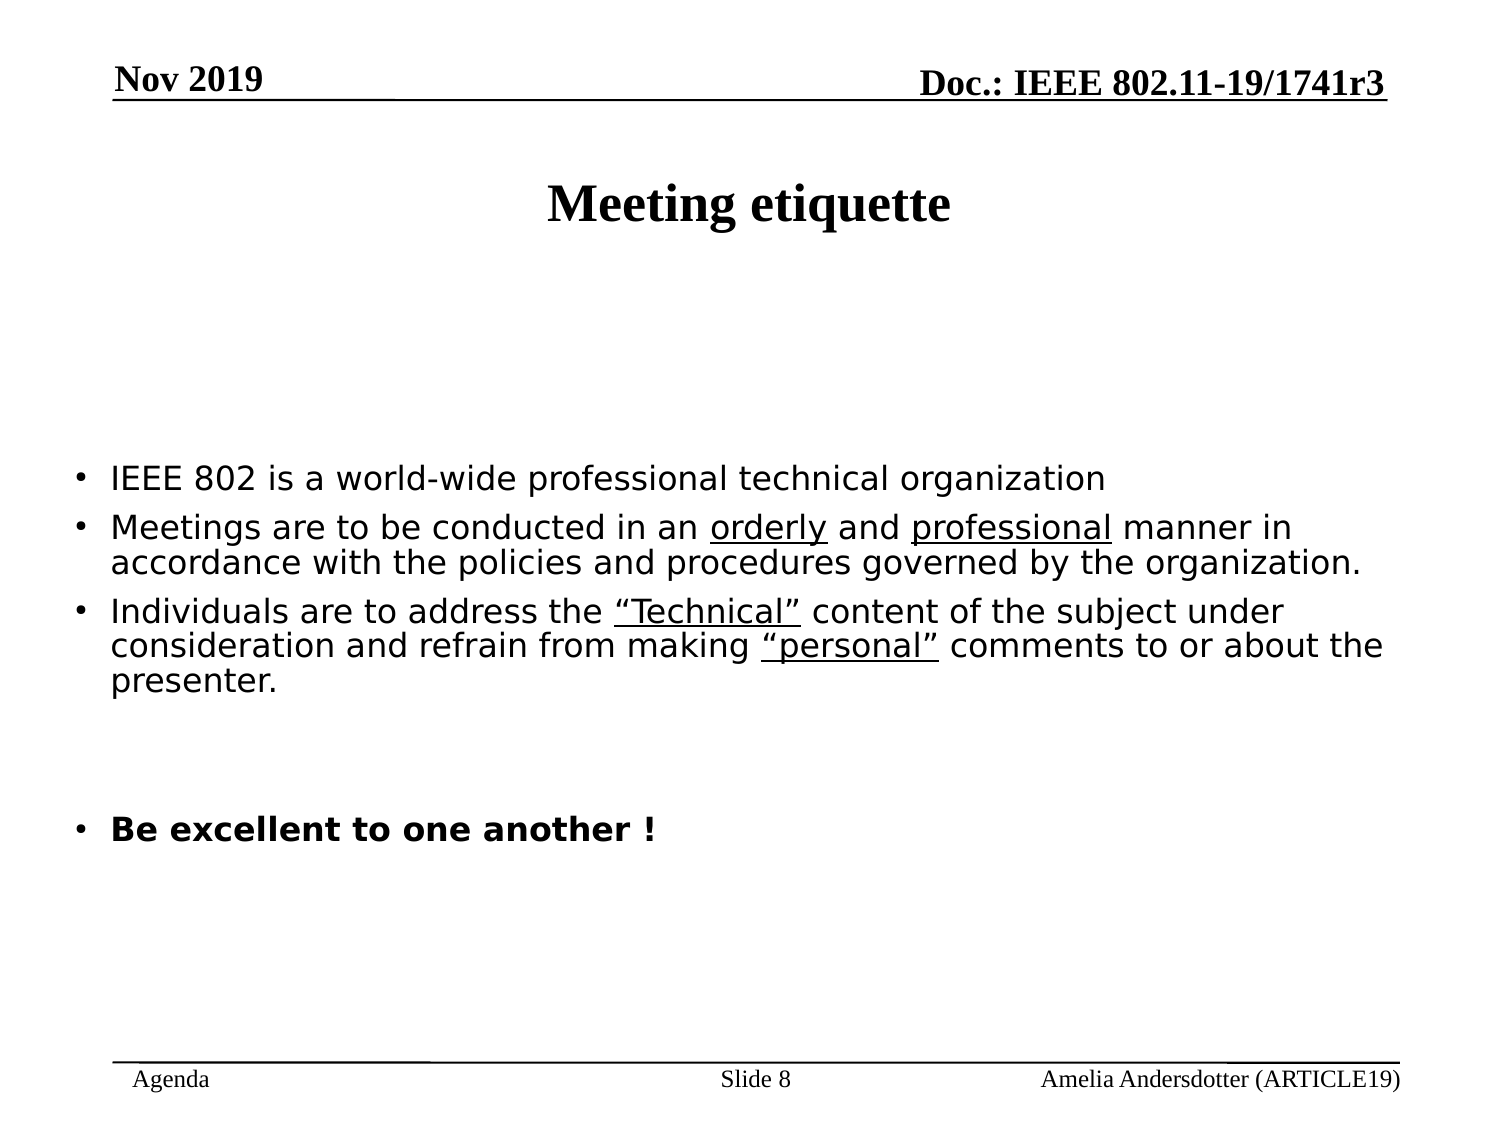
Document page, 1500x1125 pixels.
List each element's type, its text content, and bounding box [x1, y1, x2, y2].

subtitle IEEE 802 is a world-wide professional technical organization Meetings are to be conducted in an orderly and professional manner in accordance with the policies and procedures governed by the organization. Individuals are to address the “Technical” content of the subject under consideration and refrain from making “personal” comments to or about the presenter. Be excellent to one another ! [75, 389, 1425, 922]
text_box Nov 2019 [114, 54, 422, 99]
text_box Meeting etiquette [112, 112, 1387, 287]
text_box Slide <number> [712, 1062, 799, 1122]
text_box Amelia Andersdotter (ARTICLE19) [878, 1062, 1401, 1092]
